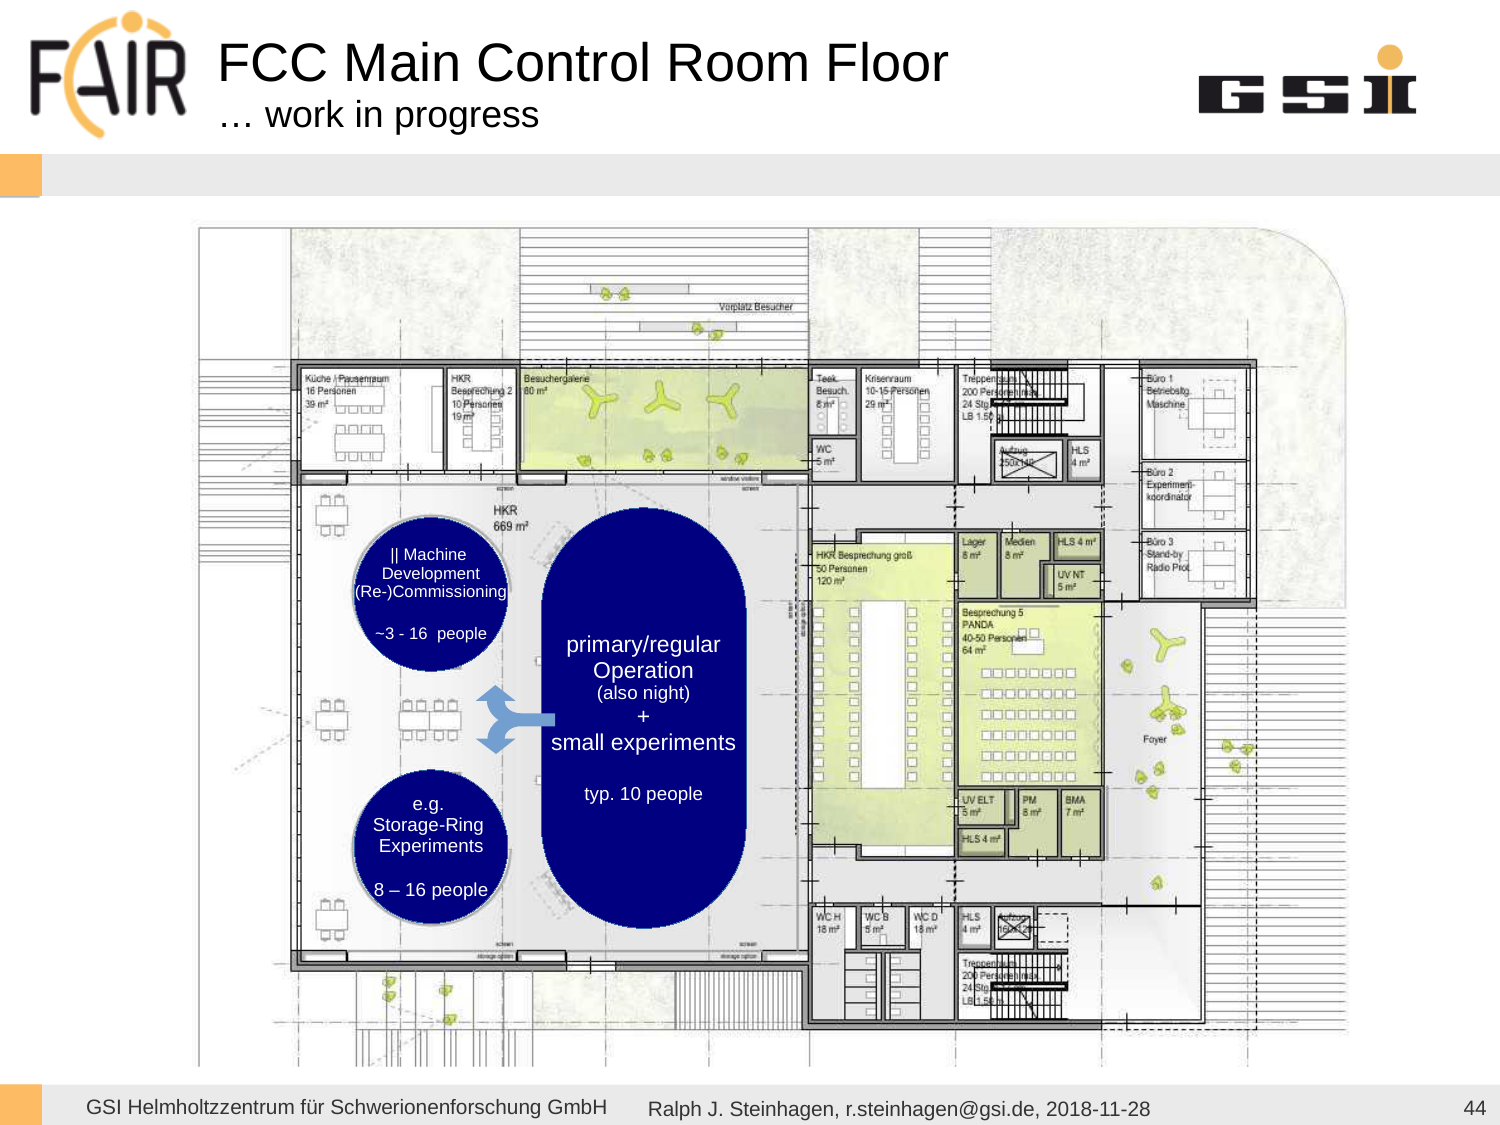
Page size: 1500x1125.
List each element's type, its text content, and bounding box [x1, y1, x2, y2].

text_box || Machine Development (Re-)Commissioning ~3 - 16 people [354, 517, 508, 672]
title FCC Main Control Room Floor … work in progress [217, 20, 1109, 147]
text_box e.g. Storage-Ring Experiments 8 – 16 people [354, 769, 508, 924]
text_box primary/regular Operation (also night) + small experiments typ. 10 people [541, 507, 747, 929]
text_box [475, 684, 556, 755]
picture [1197, 42, 1419, 117]
picture [30, 9, 187, 141]
picture [191, 219, 1363, 1073]
